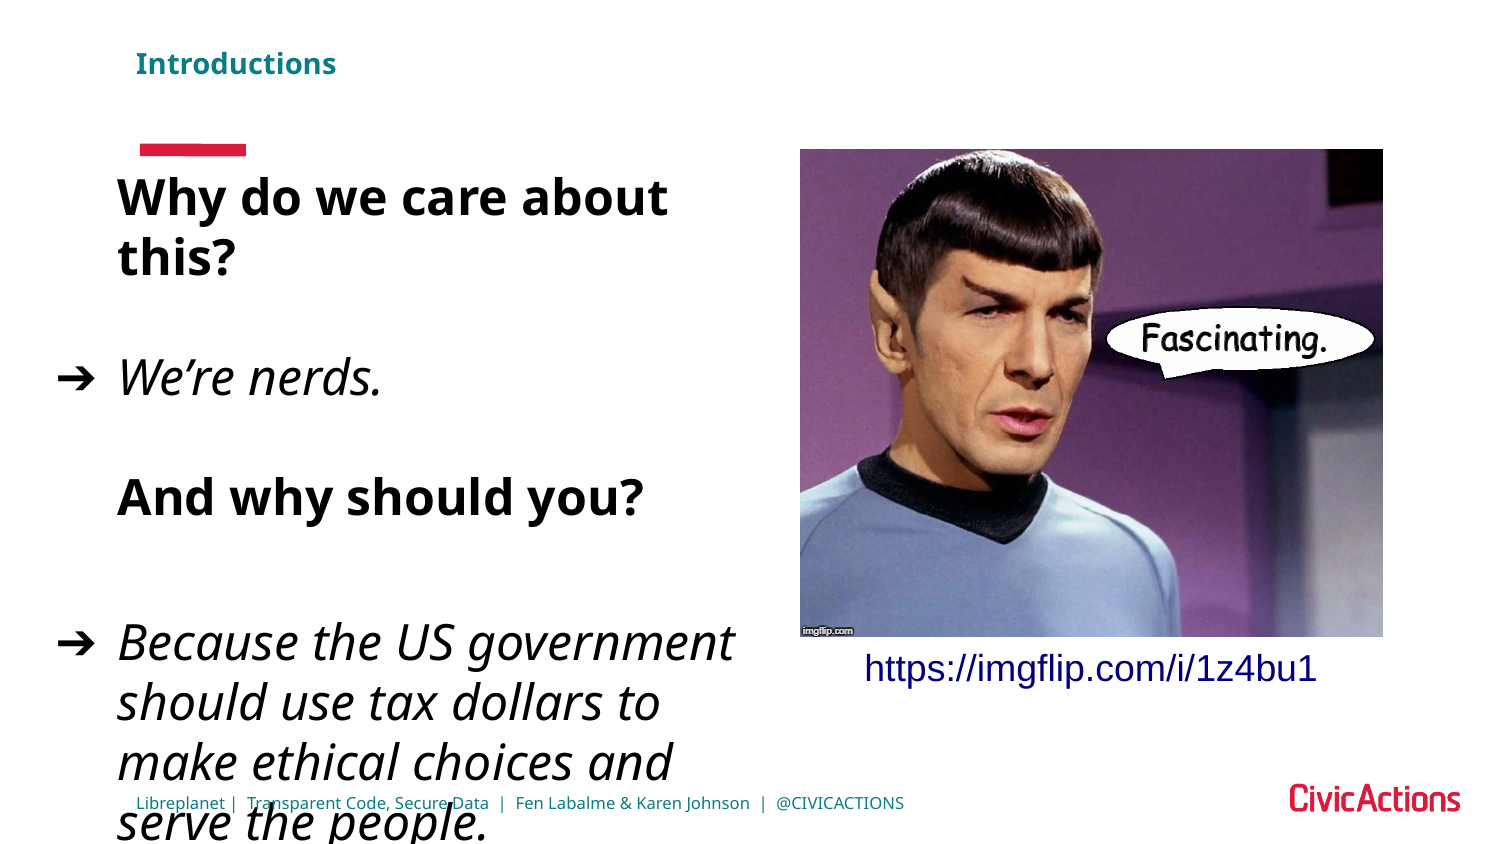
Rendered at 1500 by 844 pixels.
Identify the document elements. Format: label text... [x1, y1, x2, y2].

list Why do we care about this? We’re nerds. And why should you? Because the US government should use tax dollars to make ethical choices and serve the people. [27, 150, 770, 789]
title Introductions [121, 30, 1375, 112]
text_box Libreplanet | Transparent Code, Secure Data | Fen Labalme & Karen Johnson | @CIVICACTIONS [121, 778, 1467, 817]
text_box https://imgflip.com/i/1z4bu1 [816, 637, 1367, 734]
picture [800, 149, 1383, 637]
